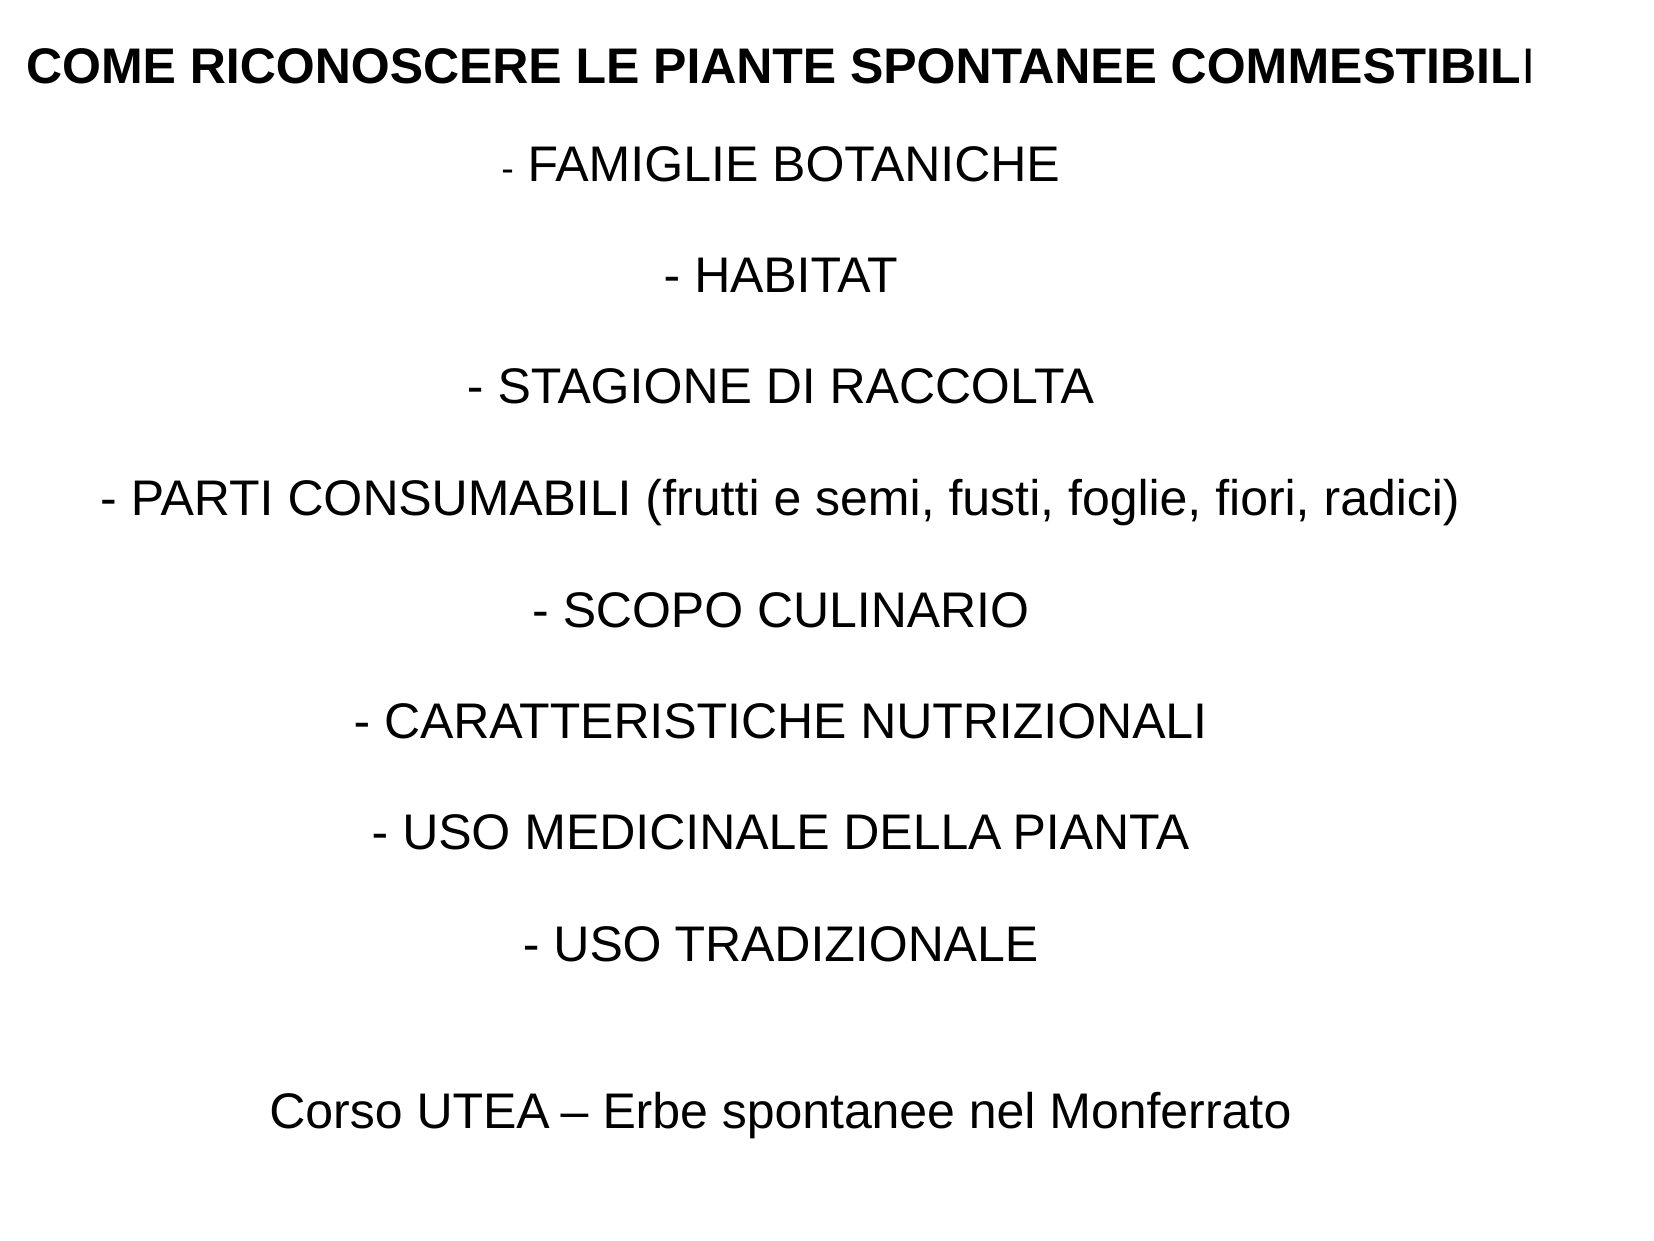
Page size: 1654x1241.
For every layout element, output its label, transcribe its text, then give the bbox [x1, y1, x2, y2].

text_box COME RICONOSCERE LE PIANTE SPONTANEE COMMESTIBILI - FAMIGLIE BOTANICHE - HABITAT - STAGIONE DI RACCOLTA - PARTI CONSUMABILI (frutti e semi, fusti, foglie, fiori, radici) - SCOPO CULINARIO - CARATTERISTICHE NUTRIZIONALI - USO MEDICINALE DELLA PIANTA - USO TRADIZIONALE Corso UTEA – Erbe spontanee nel Monferrato [11, 30, 1555, 1241]
